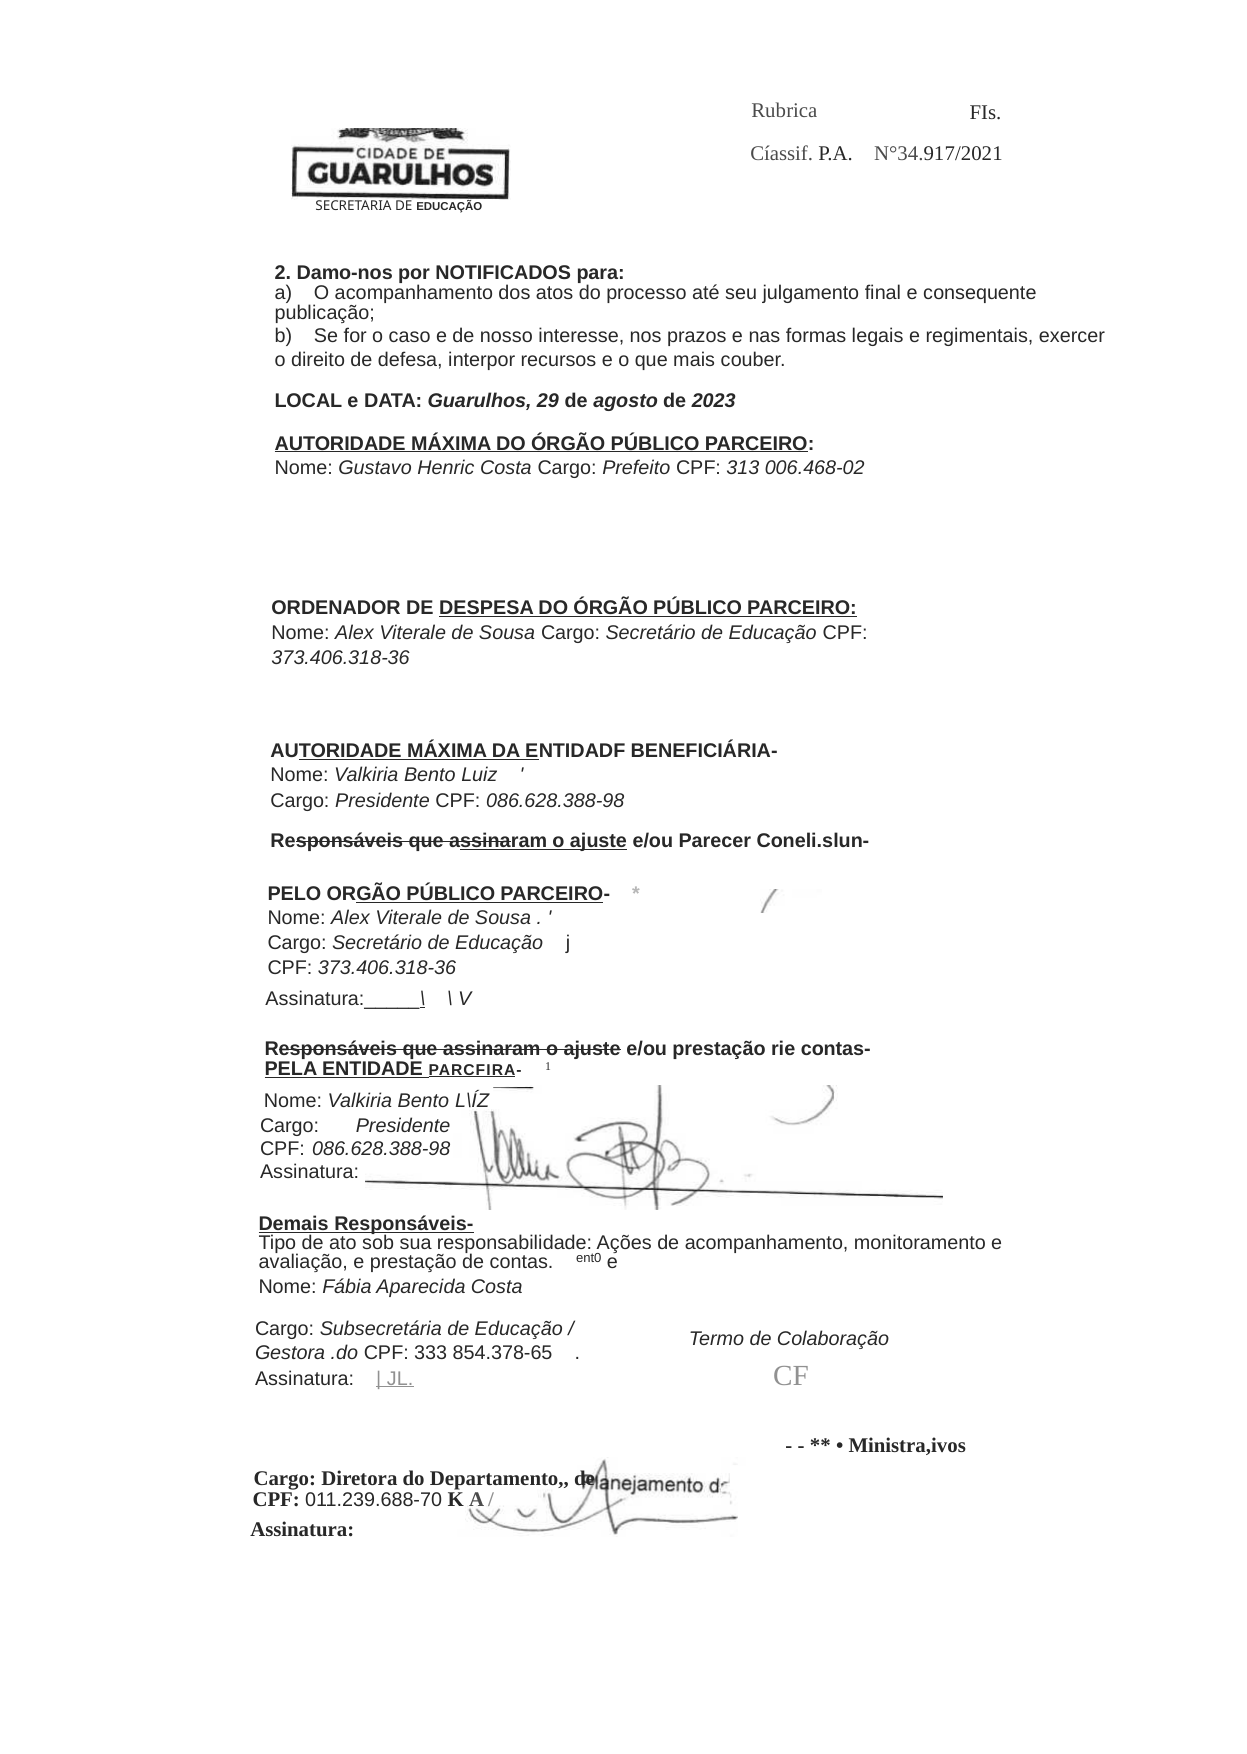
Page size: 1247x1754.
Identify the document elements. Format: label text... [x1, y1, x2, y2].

text_box PELO ORGÃO PÚBLICO PARCEIRO- * Nome: Alex Viterale de Sousa . ' Cargo: Secretário de Educação j CPF: 373.406.318-36 [267, 882, 704, 979]
text_box - - ** • Ministra,ivos [785, 1431, 1067, 1451]
text_box Cargo: Diretora do Departamento,, de [254, 1465, 575, 1494]
picture [457, 1458, 770, 1537]
text_box Cargo: Presidente CPF: 086.628.388-98 Assinatura: [260, 1113, 451, 1178]
picture [291, 128, 511, 200]
text_box 2. Damo-nos por NOTIFICADOS para: a) O acompanhamento dos atos do processo até seu julgamento final e consequente publicação; b) Se for o caso e de nosso interesse, nos prazos e nas formas legais e regimentais, exercer o direito de defesa, interpor recursos e o que mais couber. LOCAL e DATA: Guarulhos, 29 de agosto de 2023 AUTORIDADE MÁXIMA DO ÓRGÃO PÚBLICO PARCEIRO: Nome: Gustavo Henric Costa Cargo: Prefeito CPF: 313 006.468-02 [274, 259, 1114, 567]
text_box Cargo: Subsecretária de Educação / Gestora .do CPF: 333 854.378-65 . Assinatura: | JL. [255, 1314, 681, 1389]
text_box Nome: Valkiria Bento l\íz [264, 1089, 491, 1112]
text_box Cíassif. P.A. N°34.917/2021 [750, 140, 1105, 164]
text_box Assinatura:_____\ \ V [265, 985, 774, 1014]
text_box FIs. [970, 99, 1004, 120]
text_box SECRETARIA DE EDUCAÇÃO [315, 197, 485, 217]
text_box Cf [773, 1356, 809, 1392]
picture [365, 1086, 943, 1211]
text_box AUTORIDADE MÁXIMA DA ENTIDADF BENEFICIÁRIA- Nome: Valkiria Bento Luiz ' Cargo: Presidente CPF: 086.628.388-98 Responsáveis que assinaram o ajuste e/ou Parecer Coneli.slun- [270, 738, 870, 882]
text_box Demais Responsáveis- Tipo de ato sob sua responsabilidade: Ações de acompanhamento, monitoramento e avaliação, e prestação de contas. ent0 e Nome: Fábia Aparecida Costa [258, 1211, 1007, 1309]
text_box ORDENADOR DE DESPESA DO ÓRGÃO PÚBLICO PARCEIRO: Nome: Alex Viterale de Sousa Cargo: Secretário de Educação CPF: 373.406.318-36 [271, 594, 869, 696]
text_box Assinatura: [250, 1517, 348, 1533]
text_box Termo de Colaboração [689, 1326, 889, 1349]
text_box CPF: 011.239.688-70 K A / [252, 1486, 550, 1511]
text_box Responsáveis que assinaram o ajuste e/ou prestação rie contas-PELA ENTIDADE PARCFIRA- 1 [265, 1038, 874, 1082]
text_box Rubrica [751, 96, 822, 119]
picture [760, 890, 822, 913]
